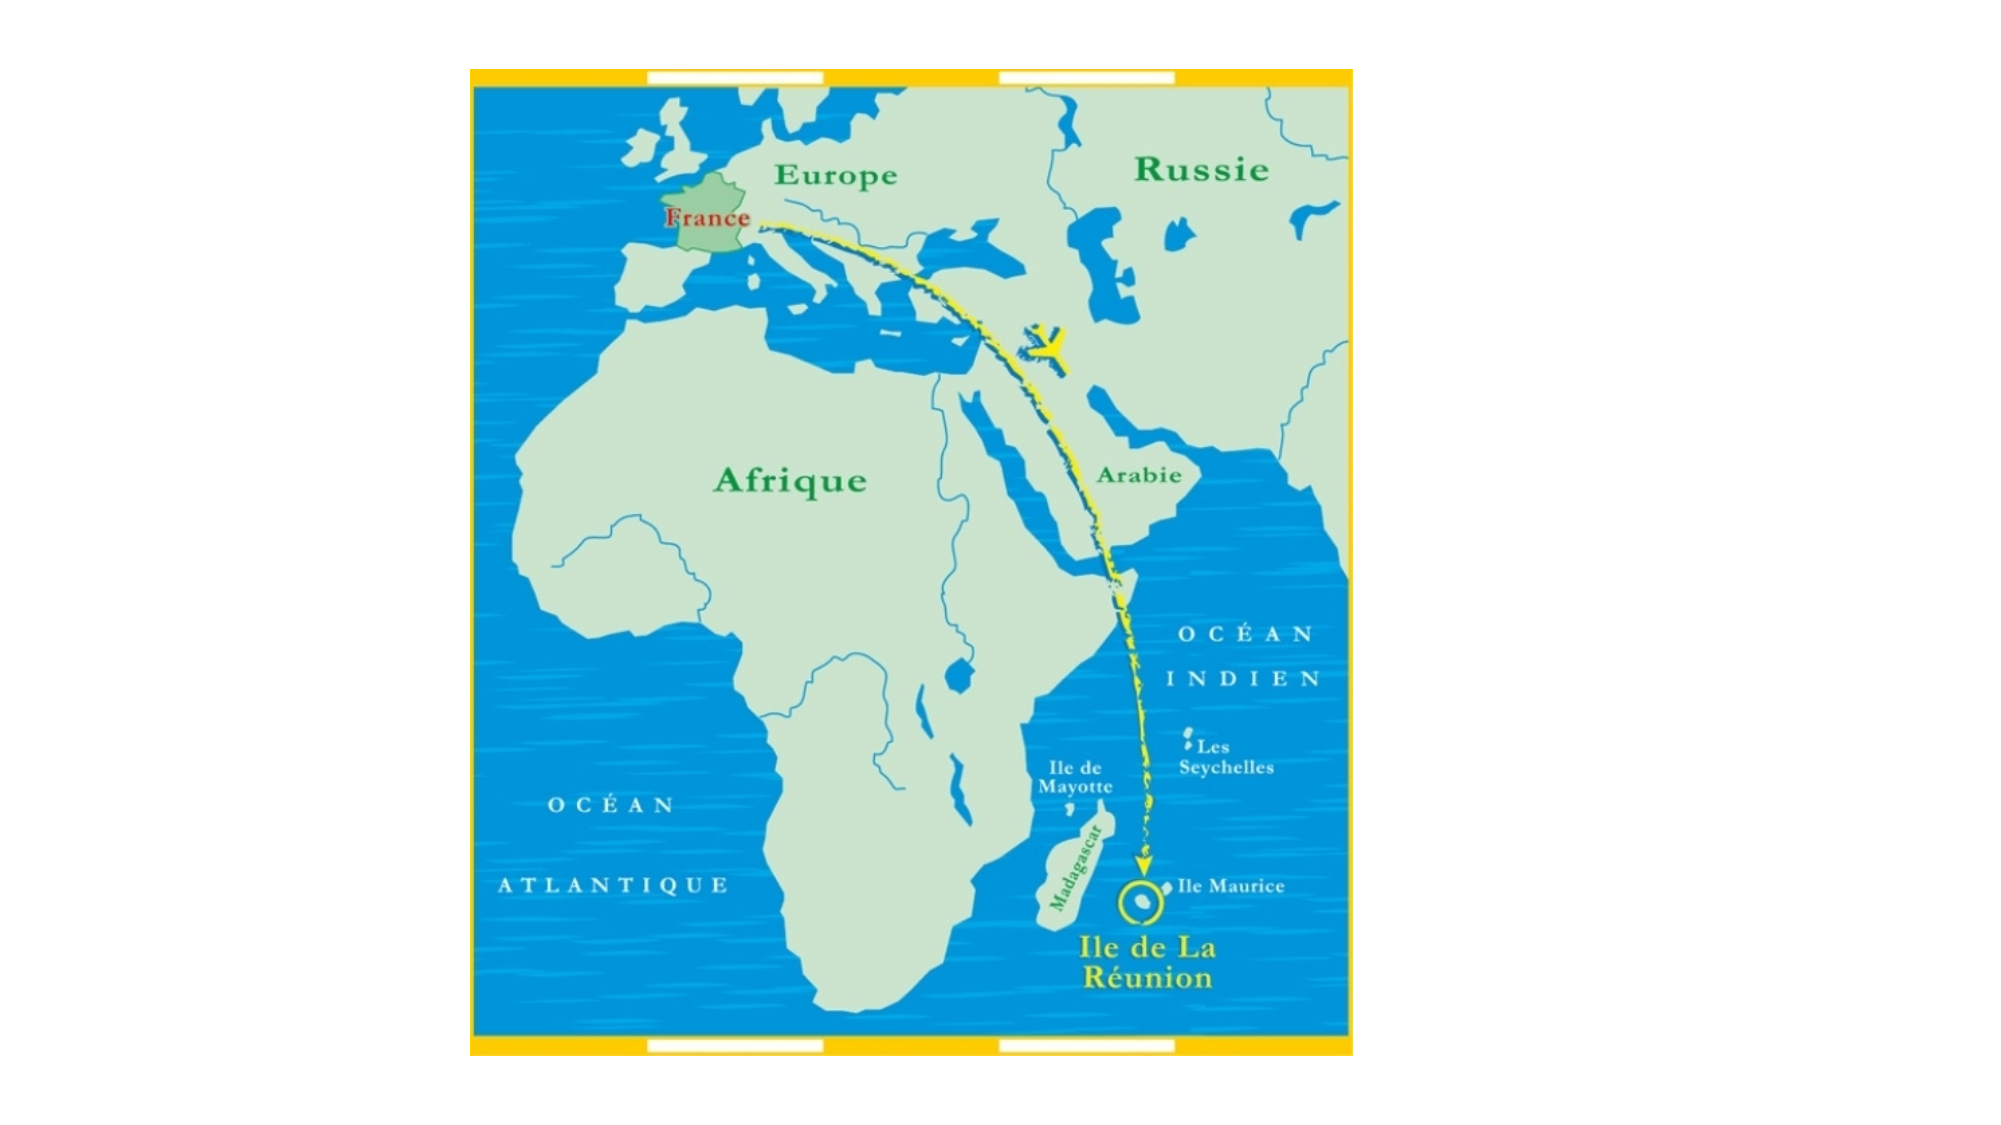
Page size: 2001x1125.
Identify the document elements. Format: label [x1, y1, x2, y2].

picture [470, 69, 1353, 1056]
